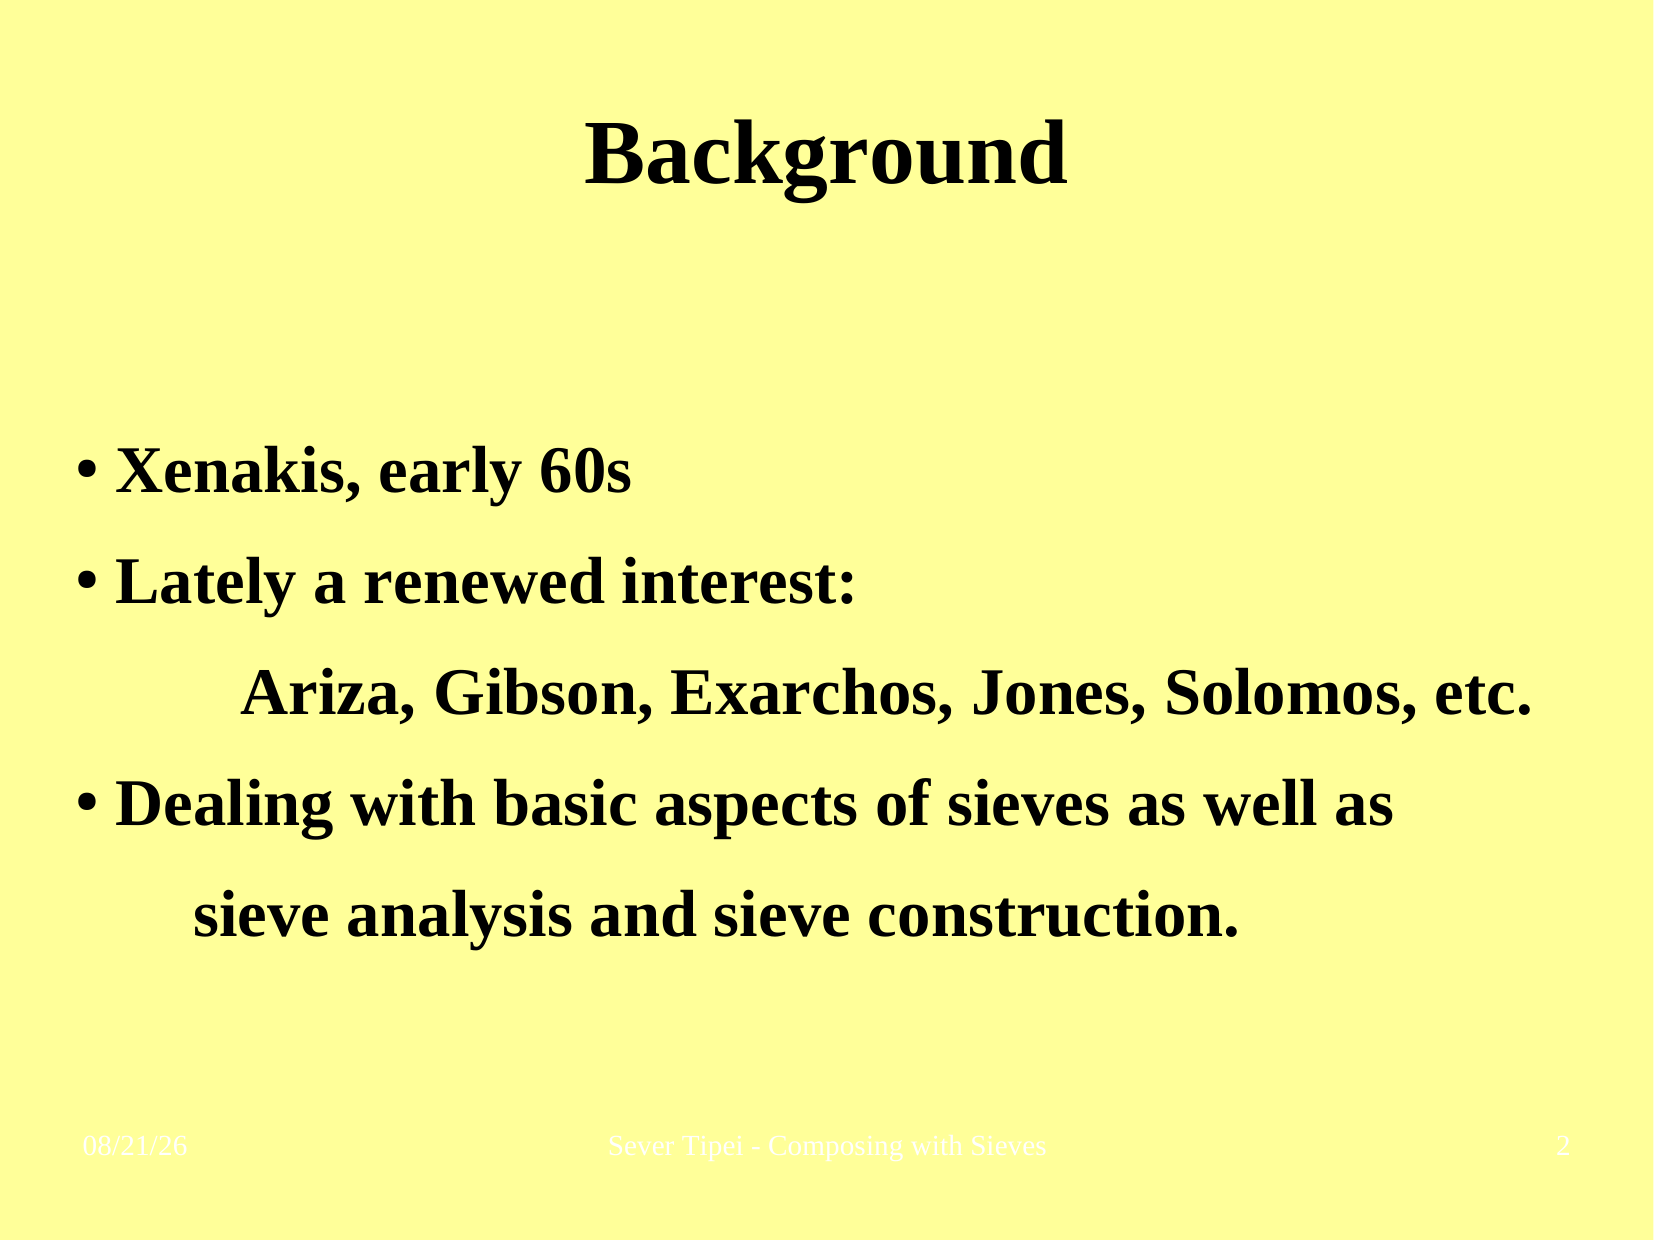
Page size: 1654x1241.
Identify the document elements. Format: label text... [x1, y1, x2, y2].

subtitle Xenakis, early 60s Lately a renewed interest: Ariza, Gibson, Exarchos, Jones, Solomos, etc. Dealing with basic aspects of sieves as well as sieve analysis and sieve construction. [75, 277, 1564, 1126]
title Background [82, 56, 1571, 250]
